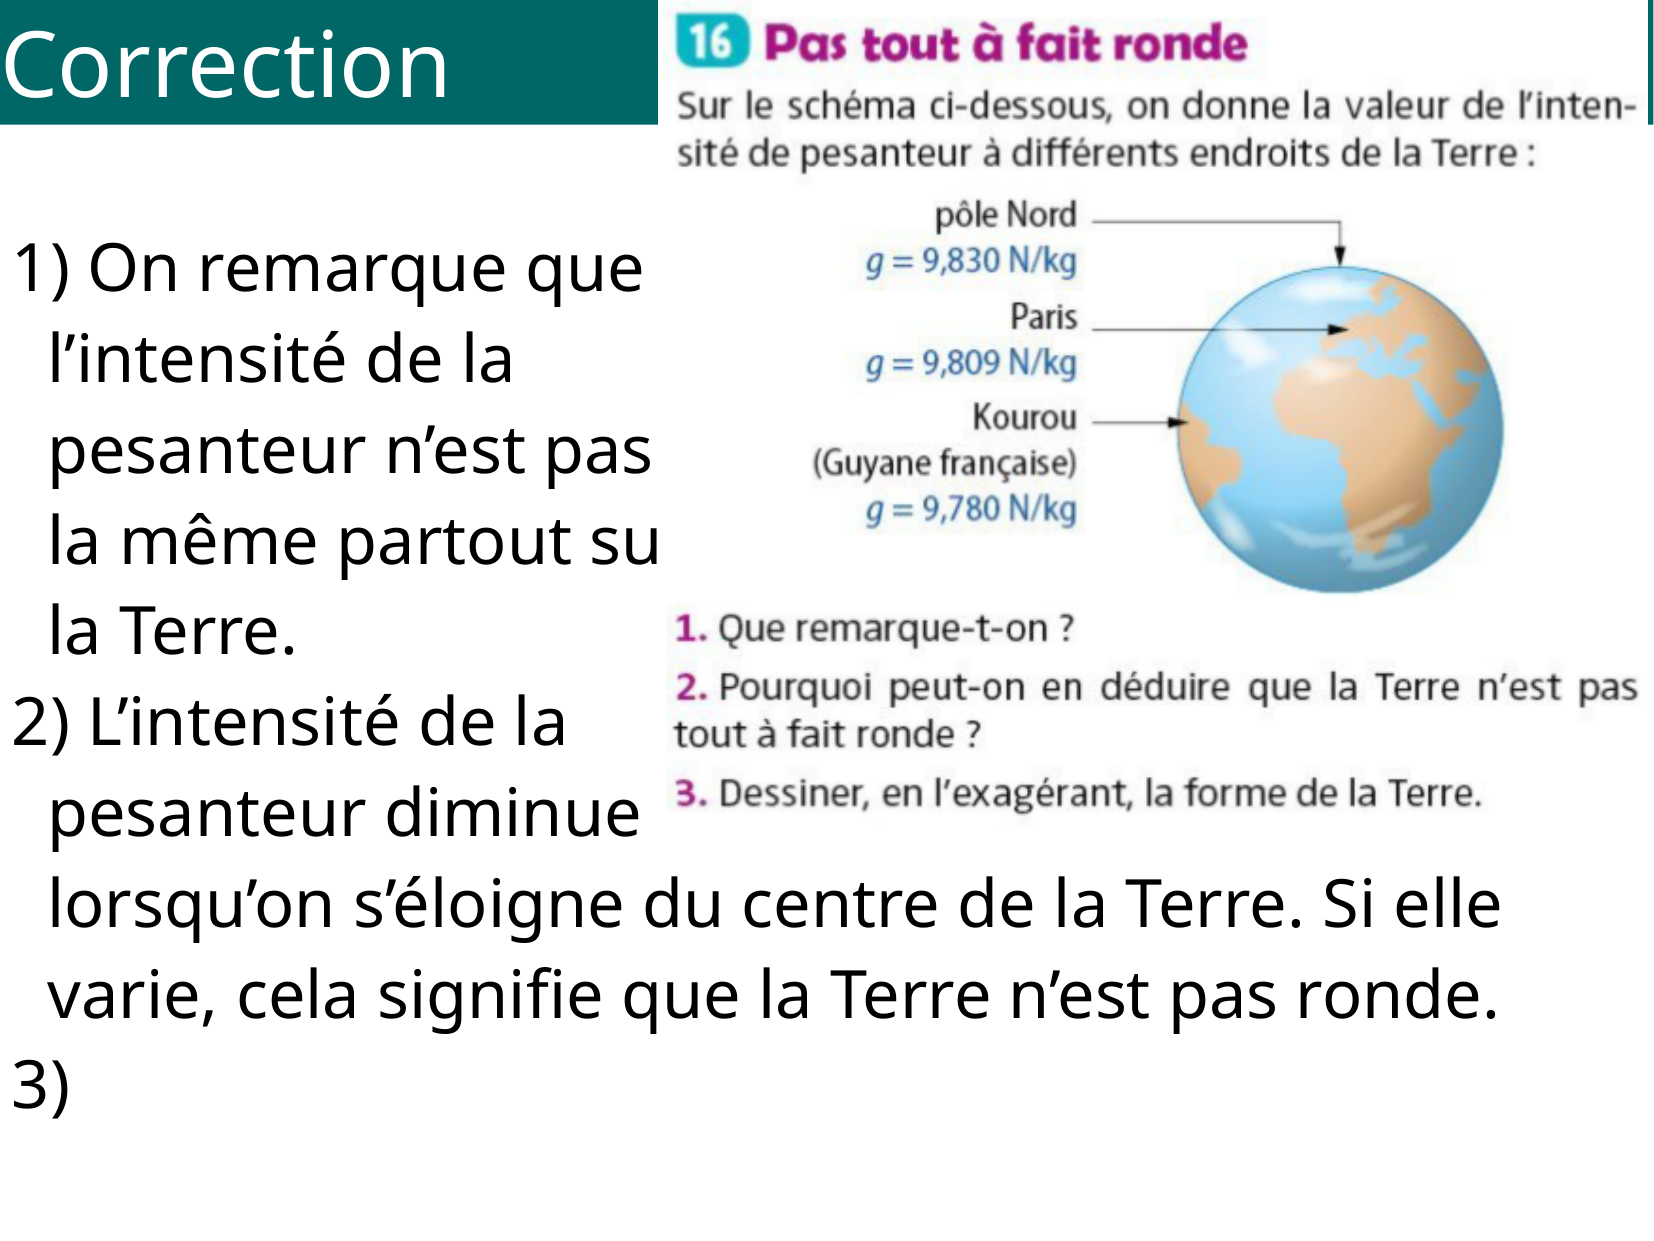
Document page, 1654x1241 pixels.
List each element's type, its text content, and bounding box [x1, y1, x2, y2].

title Correction [0, 4, 658, 120]
picture [658, 0, 1648, 827]
title Correction [1648, 4, 1654, 120]
subtitle On remarque que l’intensité de la pesanteur n’est pas la même partout sur la Terre. L’intensité de la pesanteur diminue lorsqu’on s’éloigne du centre de la Terre. Si elle varie, cela signifie que la Terre n’est pas ronde. [11, 129, 1642, 1229]
